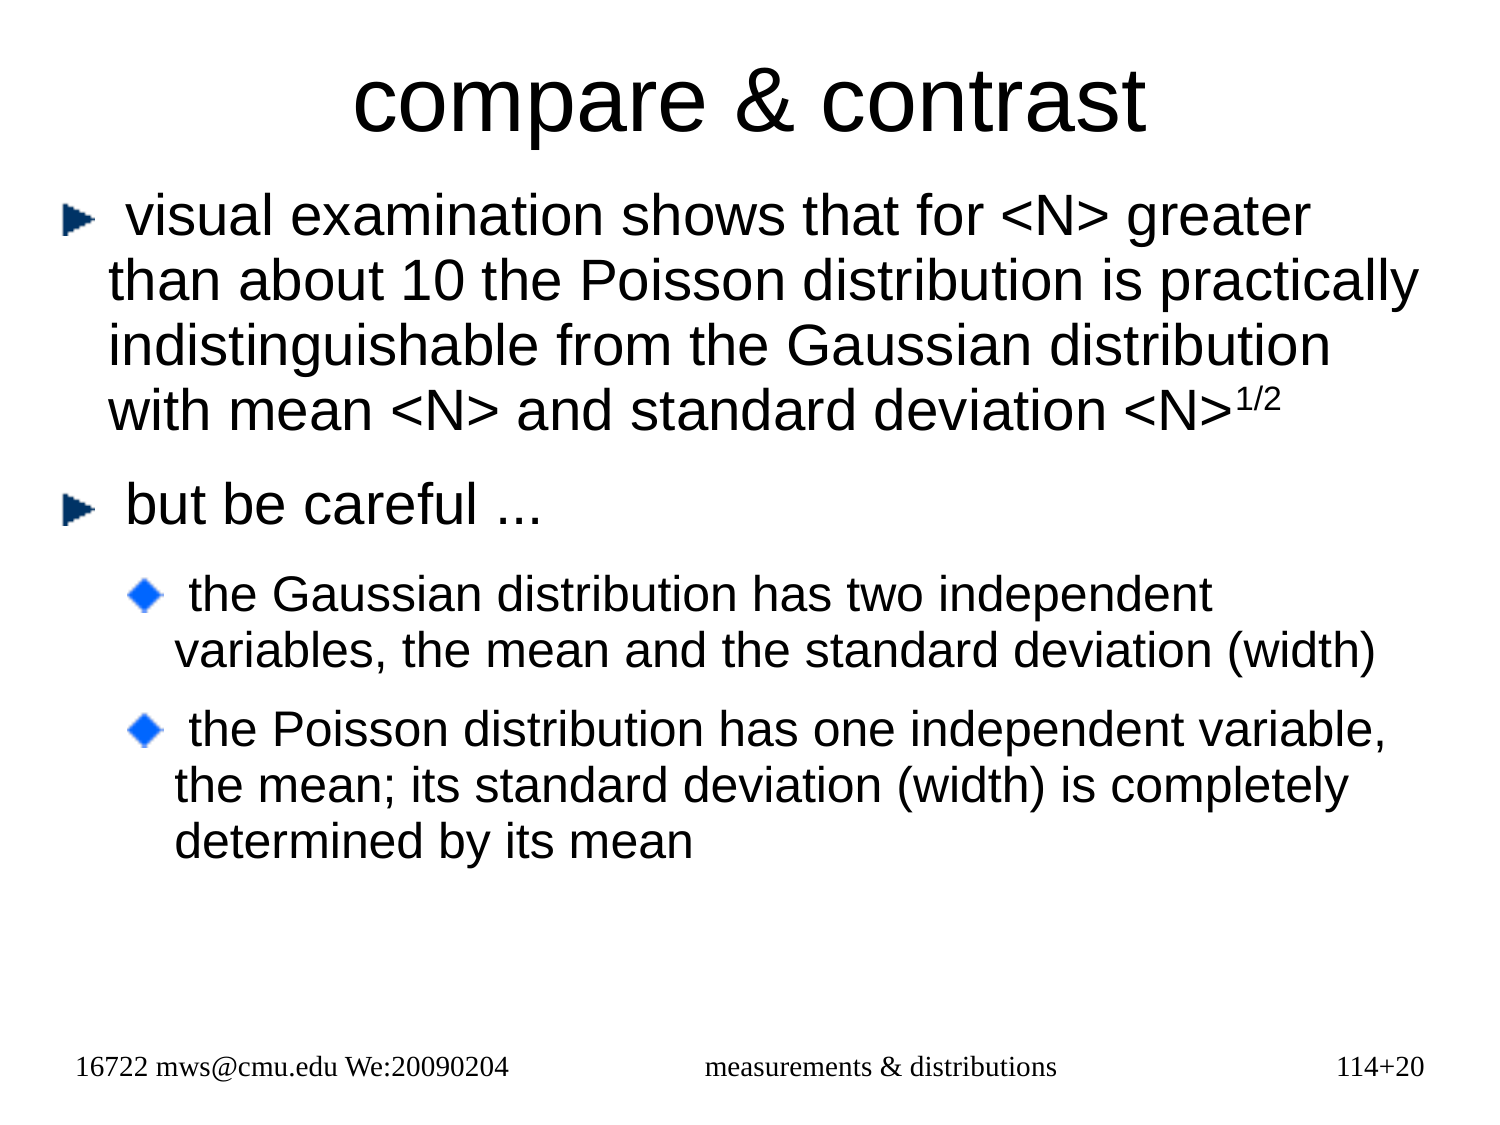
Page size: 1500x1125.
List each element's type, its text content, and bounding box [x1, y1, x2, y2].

list visual examination shows that for <N> greater than about 10 the Poisson distribution is practically indistinguishable from the Gaussian distribution with mean <N> and standard deviation <N>1/21/2 but be careful ... the Gaussian distribution has two independent variables, the mean and the standard deviation (width) the Poisson distribution has one independent variable, the mean; its standard deviation (width) is completely determined by its mean [37, 174, 1450, 976]
title compare & contrast [112, 37, 1388, 163]
